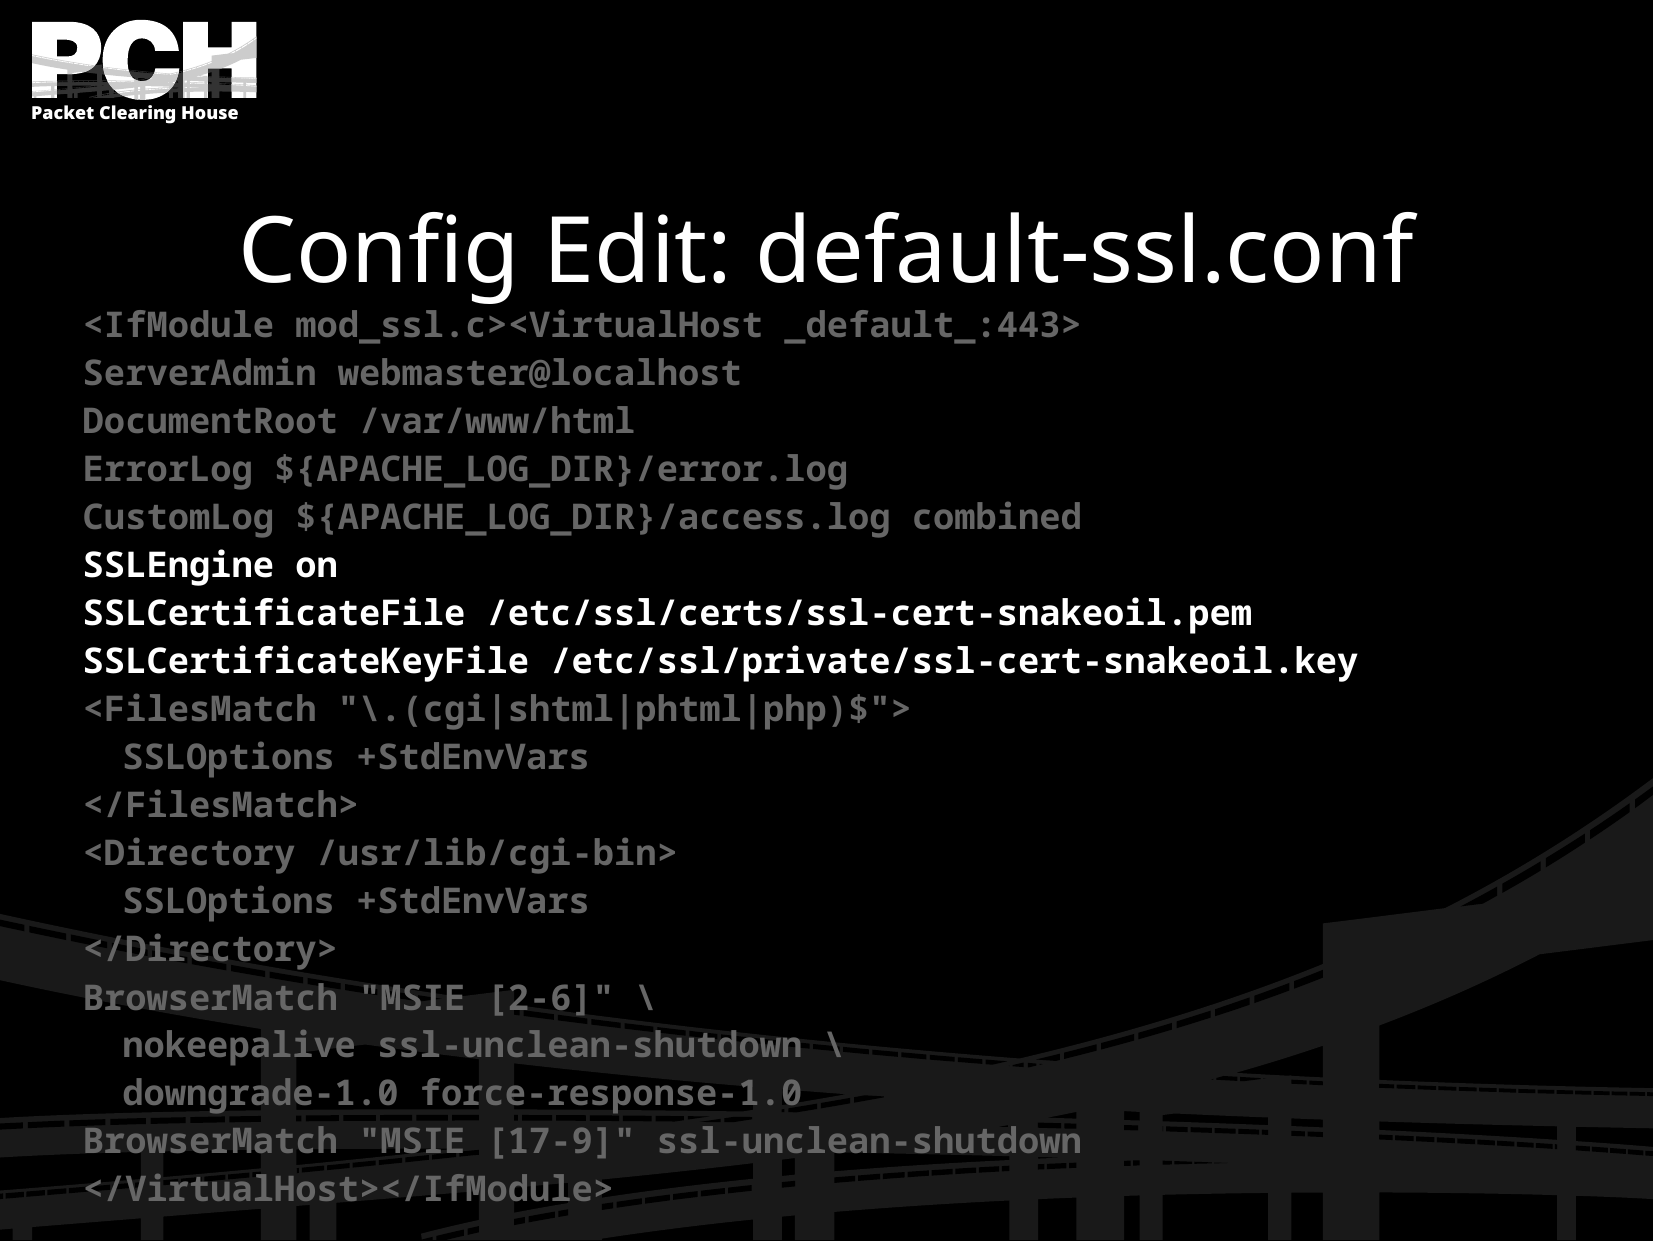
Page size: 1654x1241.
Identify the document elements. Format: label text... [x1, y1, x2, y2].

list <IfModule mod_ssl.c><VirtualHost _default_:443> ServerAdmin webmaster@localhost DocumentRoot /var/www/html ErrorLog ${APACHE_LOG_DIR}/error.log CustomLog ${APACHE_LOG_DIR}/access.log combined SSLEngine on SSLCertificateFile /etc/ssl/certs/ssl-cert-snakeoil.pem SSLCertificateKeyFile /etc/ssl/private/ssl-cert-snakeoil.key <FilesMatch "\.(cgi|shtml|phtml|php)$"> SSLOptions +StdEnvVars </FilesMatch> <Directory /usr/lib/cgi-bin> SSLOptions +StdEnvVars </Directory> BrowserMatch "MSIE [2-6]" \ nokeepalive ssl-unclean-shutdown \ downgrade-1.0 force-response-1.0 BrowserMatch "MSIE [17-9]" ssl-unclean-shutdown </VirtualHost></IfModule> [82, 300, 1636, 1216]
title Config Edit: default-ssl.conf [0, 143, 1653, 352]
